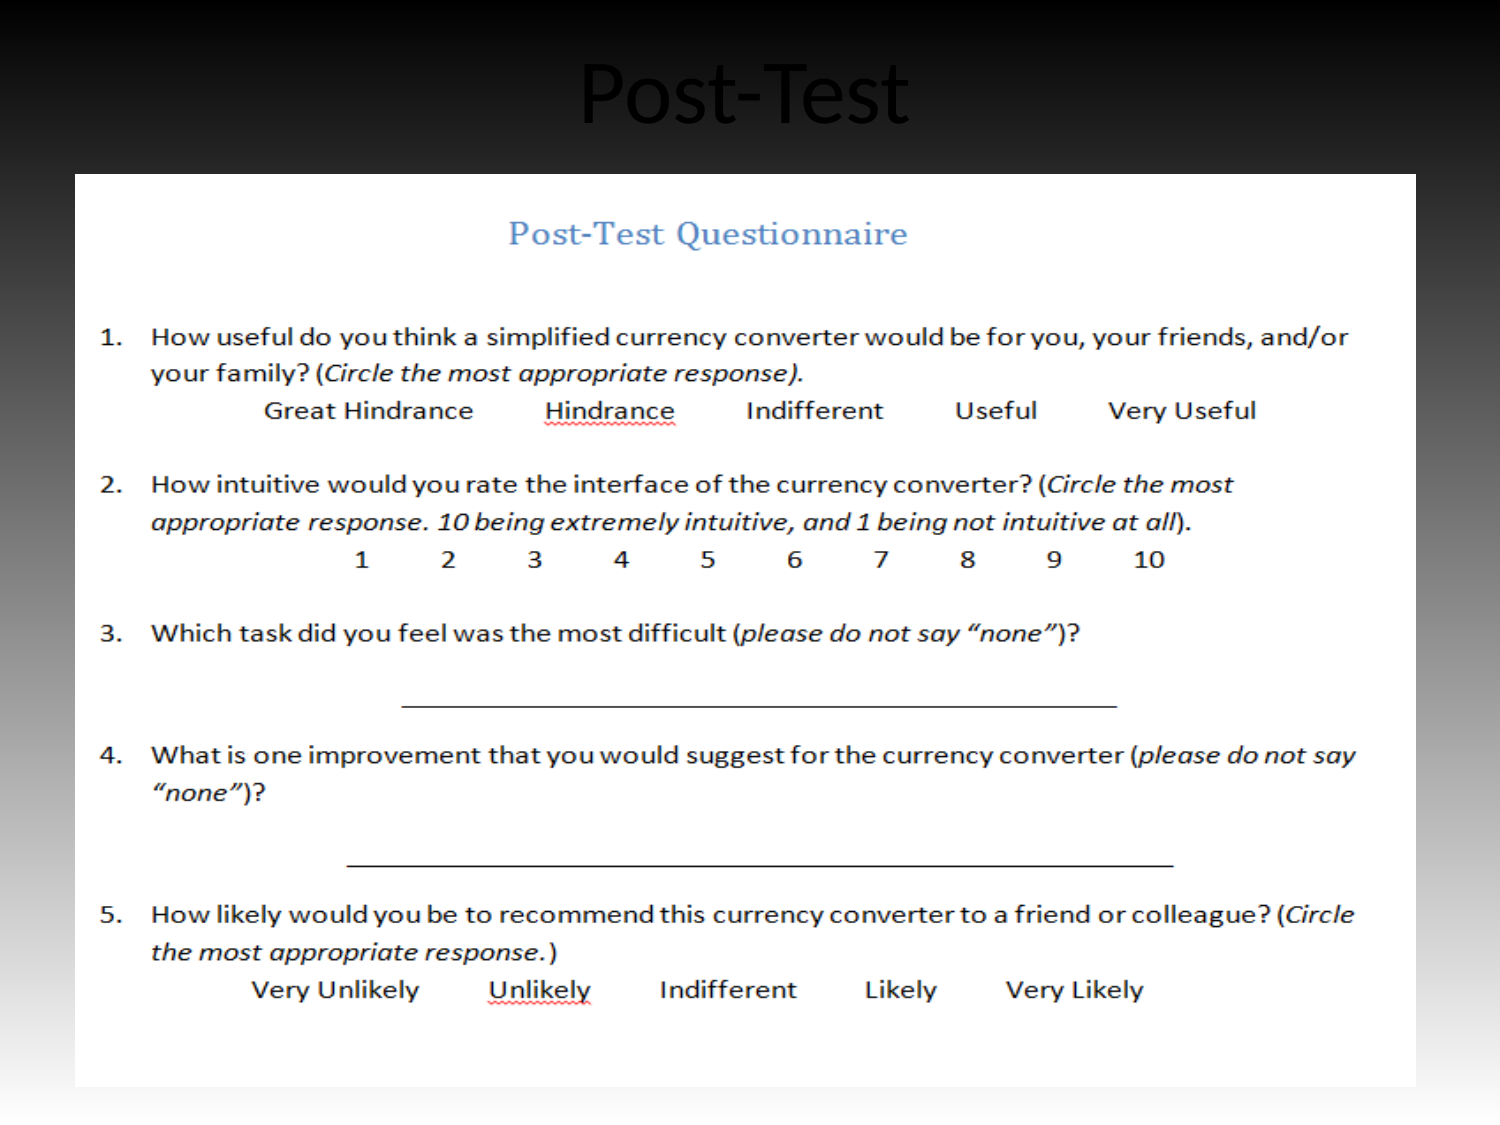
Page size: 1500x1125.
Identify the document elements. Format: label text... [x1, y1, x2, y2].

picture [75, 174, 1416, 1087]
title Post-Test [70, 24, 1421, 213]
